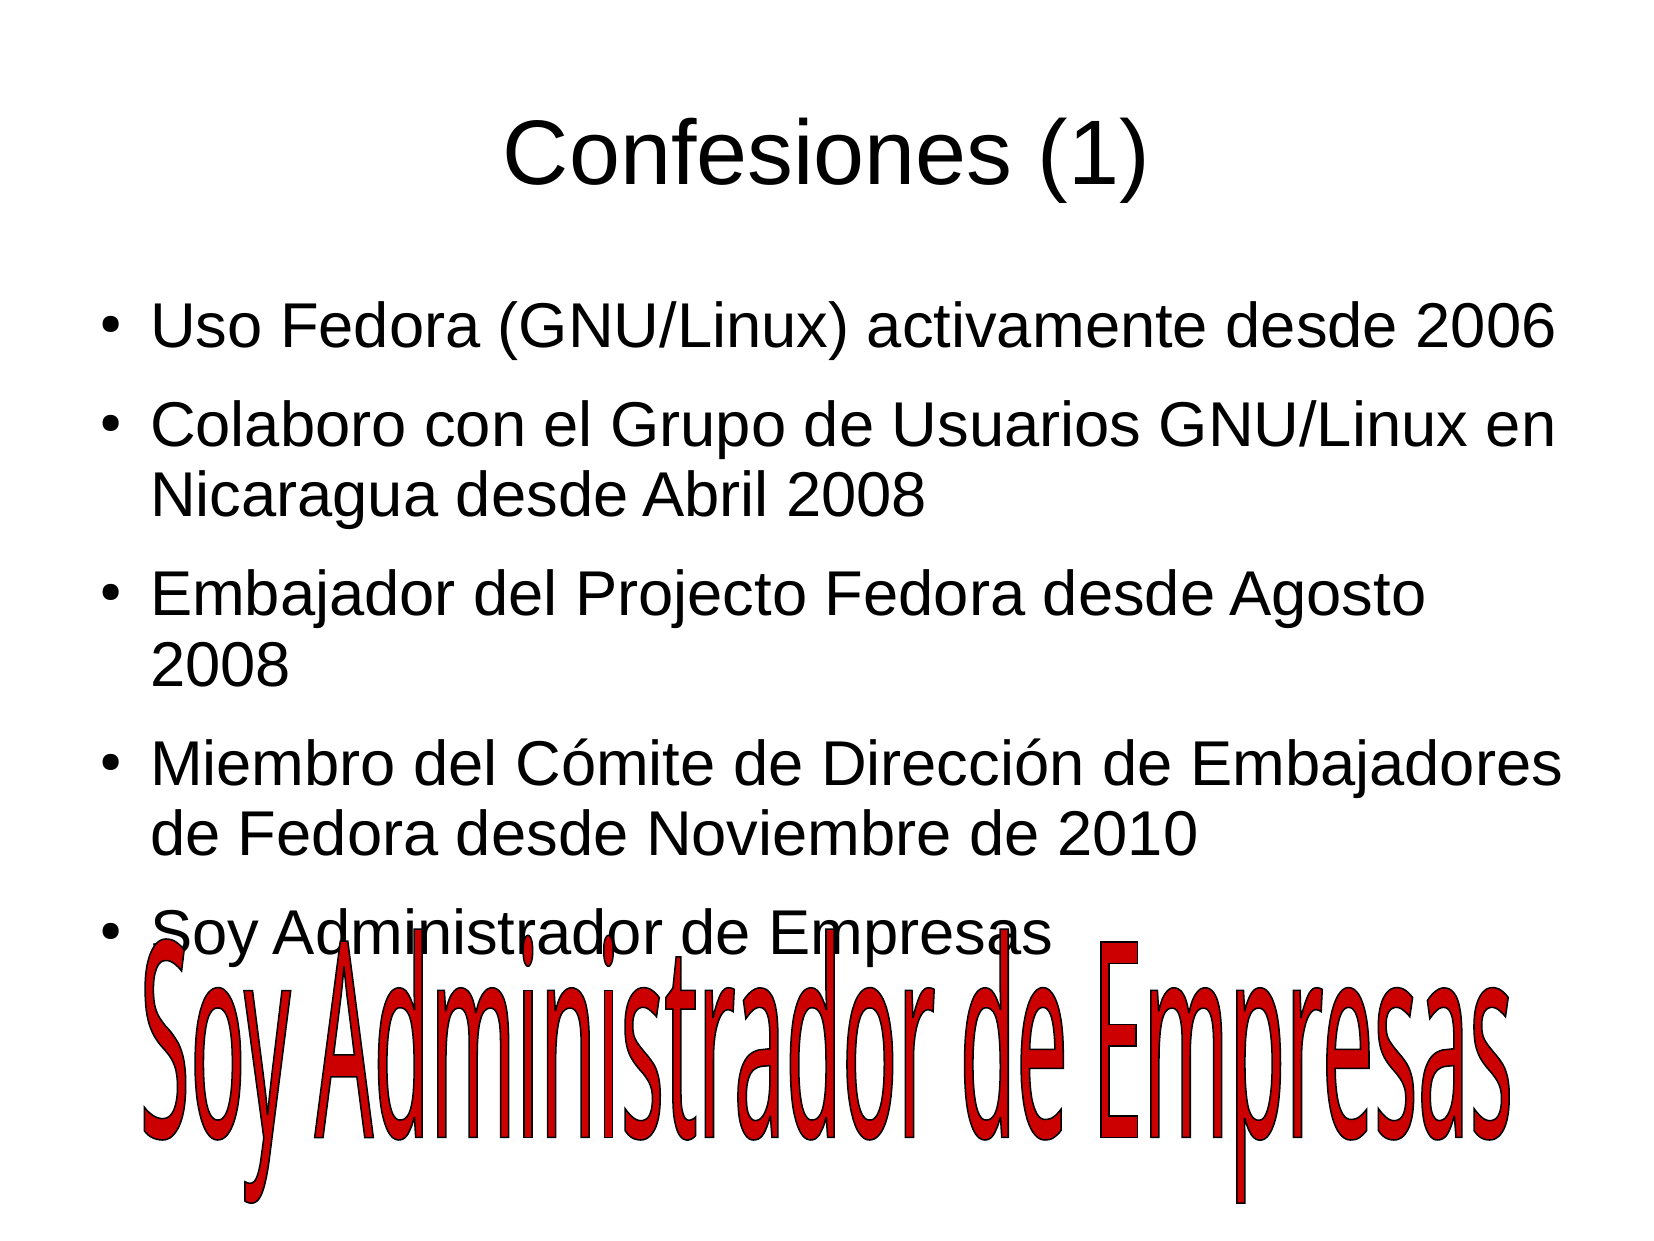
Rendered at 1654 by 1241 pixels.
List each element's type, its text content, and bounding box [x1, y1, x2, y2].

text_box Soy Administrador de Empresas [964, 929, 1009, 1141]
text_box Soy Administrador de Empresas [705, 987, 735, 1138]
text_box Soy Administrador de Empresas [378, 929, 423, 1141]
title Confesiones (1) [82, 49, 1571, 257]
text_box Soy Administrador de Empresas [195, 987, 241, 1141]
text_box Soy Administrador de Empresas [665, 956, 696, 1141]
list Uso Fedora (GNU/Linux) activamente desde 2006 Colaboro con el Grupo de Usuarios GNU/Linux en Nicaragua desde Abril 2008 Embajador del Projecto Fedora desde Agosto 2008 Miembro del Cómite de Dirección de Embajadores de Fedora desde Noviembre de 2010 Soy Administrador de Empresas [82, 290, 1571, 1109]
text_box Soy Administrador de Empresas [846, 987, 893, 1141]
text_box Soy Administrador de Empresas [1100, 941, 1138, 1138]
text_box Soy Administrador de Empresas [1150, 987, 1222, 1138]
text_box Soy Administrador de Empresas [243, 990, 291, 1204]
text_box Soy Administrador de Empresas [737, 987, 778, 1141]
text_box Soy Administrador de Empresas [144, 938, 186, 1141]
text_box Soy Administrador de Empresas [1326, 987, 1370, 1141]
text_box Soy Administrador de Empresas [314, 941, 374, 1138]
text_box Soy Administrador de Empresas [547, 987, 590, 1138]
text_box Soy Administrador de Empresas [604, 990, 613, 1138]
text_box Soy Administrador de Empresas [1293, 987, 1323, 1138]
text_box Soy Administrador de Empresas [437, 987, 509, 1138]
text_box Soy Administrador de Empresas [625, 987, 661, 1141]
text_box Soy Administrador de Empresas [790, 929, 835, 1141]
text_box Soy Administrador de Empresas [1236, 987, 1281, 1204]
text_box Soy Administrador de Empresas [1021, 987, 1064, 1141]
text_box Soy Administrador de Empresas [523, 990, 532, 1138]
text_box Soy Administrador de Empresas [1421, 987, 1462, 1141]
text_box Soy Administrador de Empresas [1378, 987, 1414, 1141]
text_box Soy Administrador de Empresas [905, 987, 935, 1138]
text_box Soy Administrador de Empresas [1474, 987, 1510, 1141]
